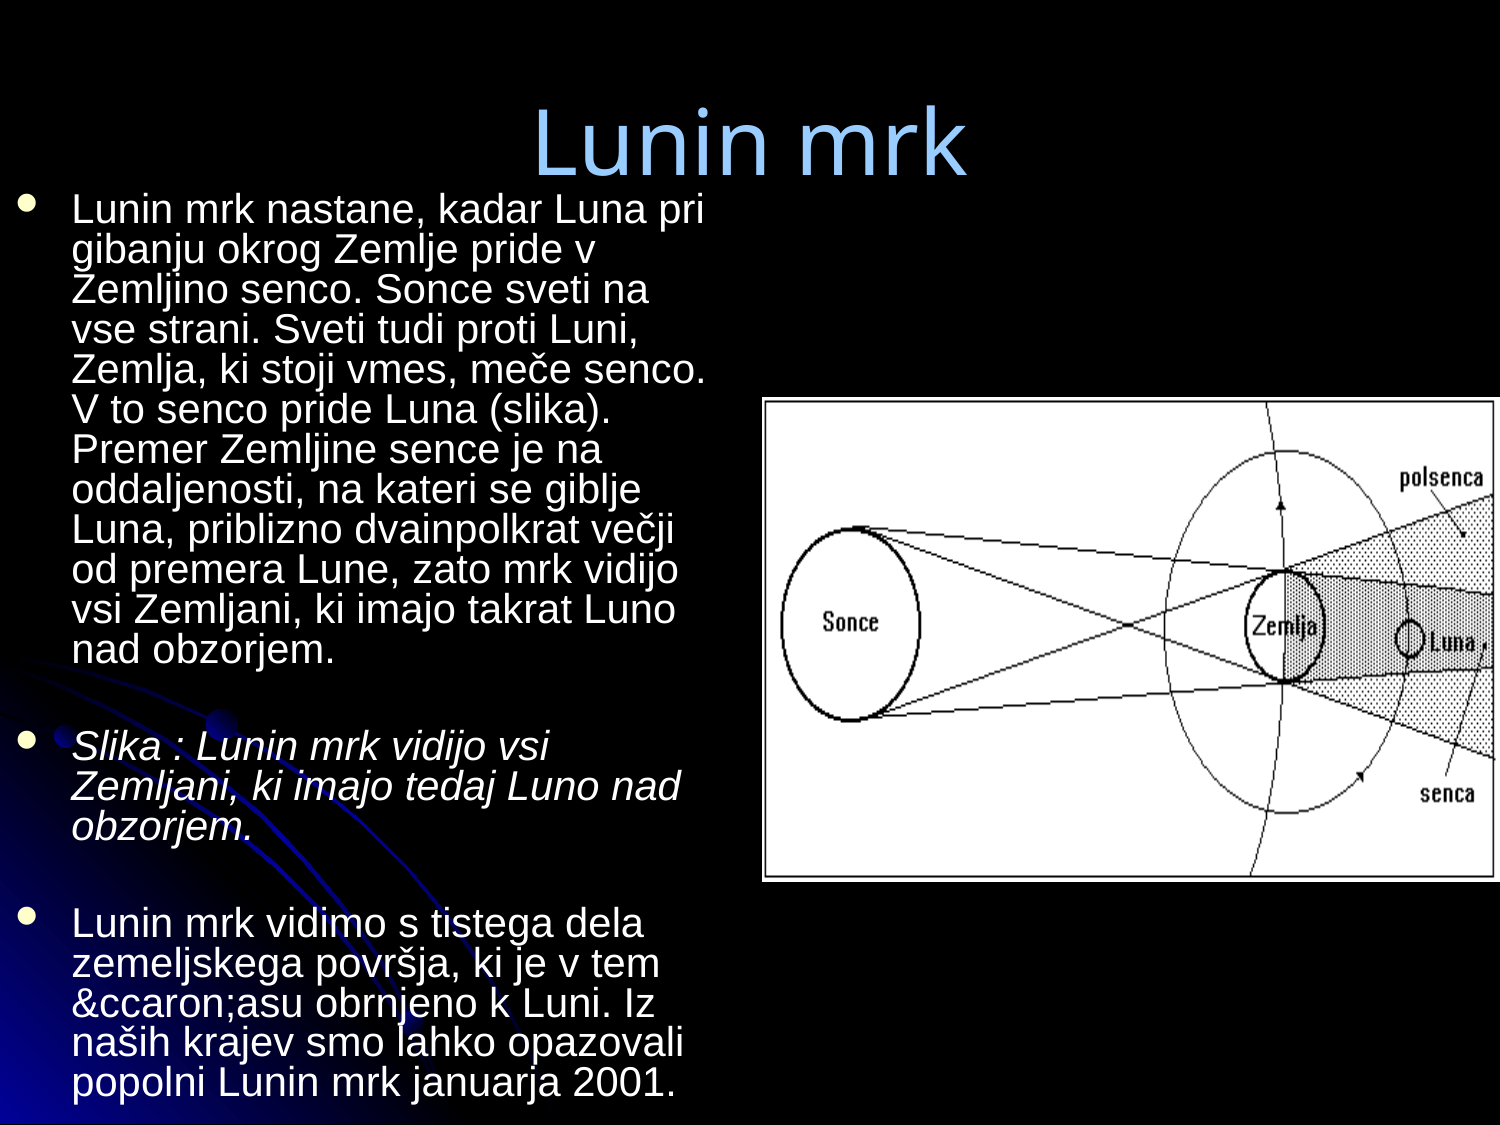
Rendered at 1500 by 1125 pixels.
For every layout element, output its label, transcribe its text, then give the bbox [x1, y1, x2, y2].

list Lunin mrk nastane, kadar Luna pri gibanju okrog Zemlje pride v Zemljino senco. Sonce sveti na vse strani. Sveti tudi proti Luni, Zemlja, ki stoji vmes, meče senco. V to senco pride Luna (slika). Premer Zemljine sence je na oddaljenosti, na kateri se giblje Luna, priblizno dvainpolkrat večji od premera Lune, zato mrk vidijo vsi Zemljani, ki imajo takrat Luno nad obzorjem. Slika : Lunin mrk vidijo vsi Zemljani, ki imajo tedaj Luno nad obzorjem. Lunin mrk vidimo s tistega dela zemeljskega površja, ki je v tem &ccaron;asu obrnjeno k Luni. Iz naših krajev smo lahko opazovali popolni Lunin mrk januarja 2001. [0, 184, 738, 1067]
title Lunin mrk [75, 45, 1425, 233]
picture [762, 397, 1500, 882]
